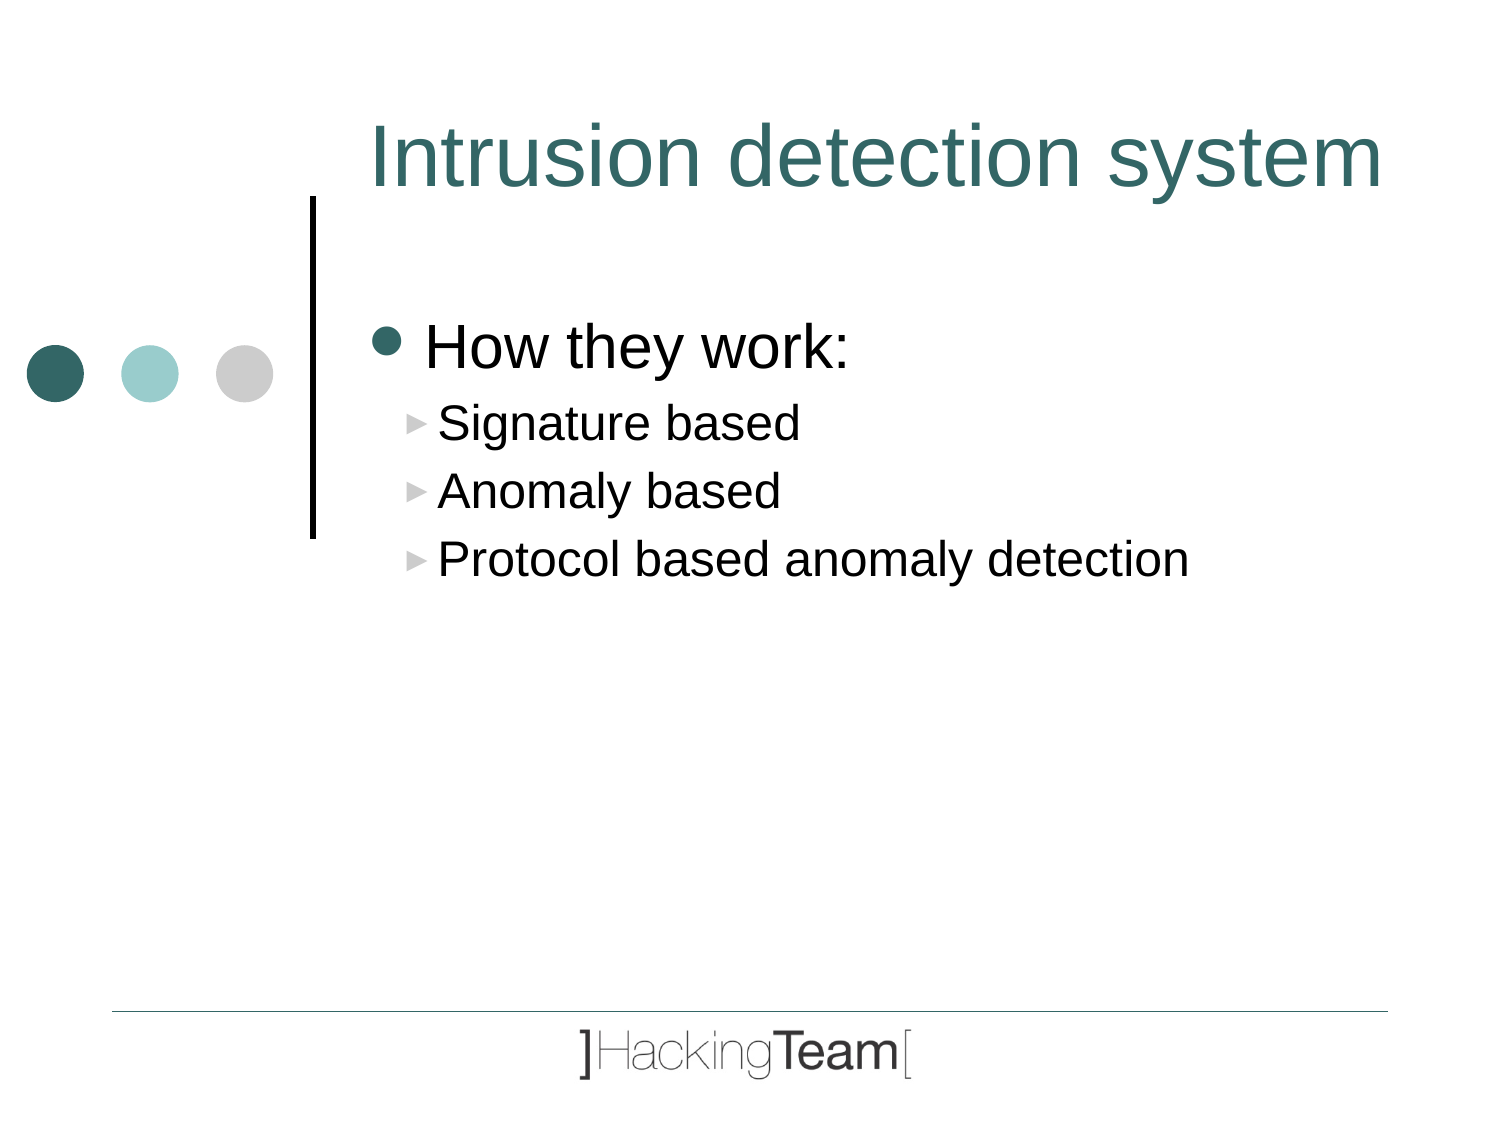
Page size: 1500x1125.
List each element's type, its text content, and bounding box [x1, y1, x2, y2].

title Intrusion detection system [249, 38, 1401, 275]
picture [574, 1041, 916, 1084]
list How they work: Signature based Anomaly based Protocol based anomaly detection [249, 312, 1401, 1041]
